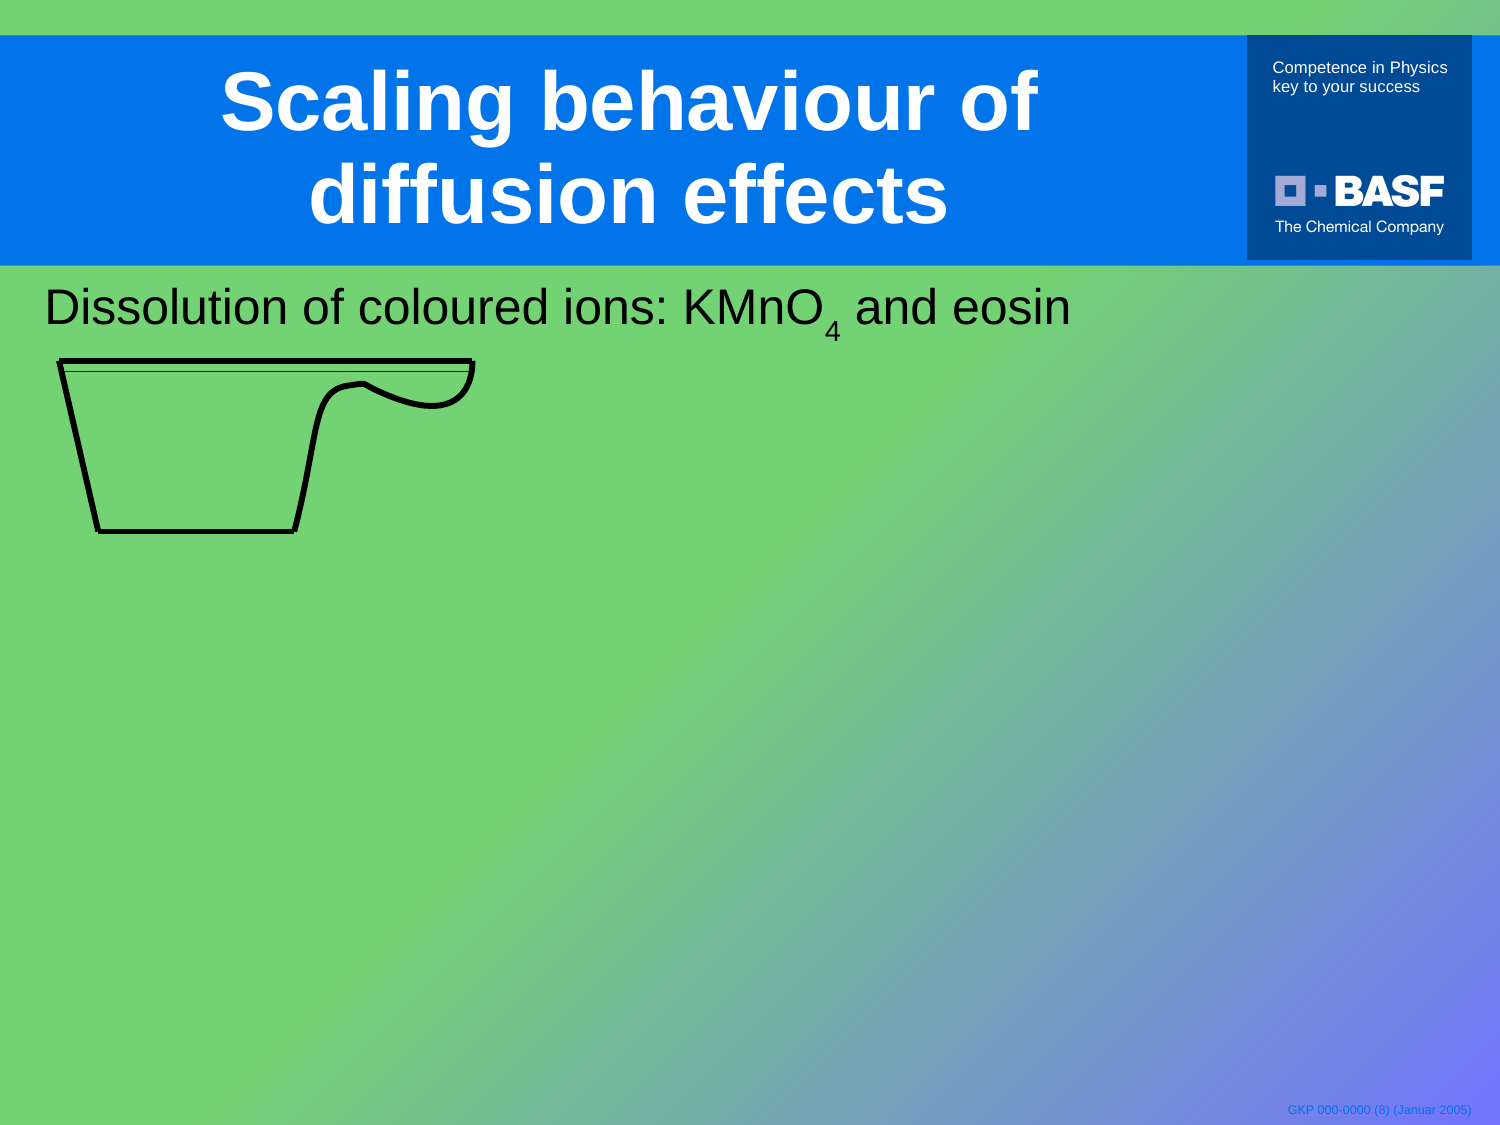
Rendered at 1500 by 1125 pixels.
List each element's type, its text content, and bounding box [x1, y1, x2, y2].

text_box Dissolution of coloured ions: KMnO4 and eosin [29, 271, 1087, 912]
title Going micro and nano: approaching the apparent dwarf [1438, 1063, 1500, 1125]
picture [1247, 35, 1472, 260]
title Scaling behaviour of diffusion effects [27, 54, 1232, 308]
